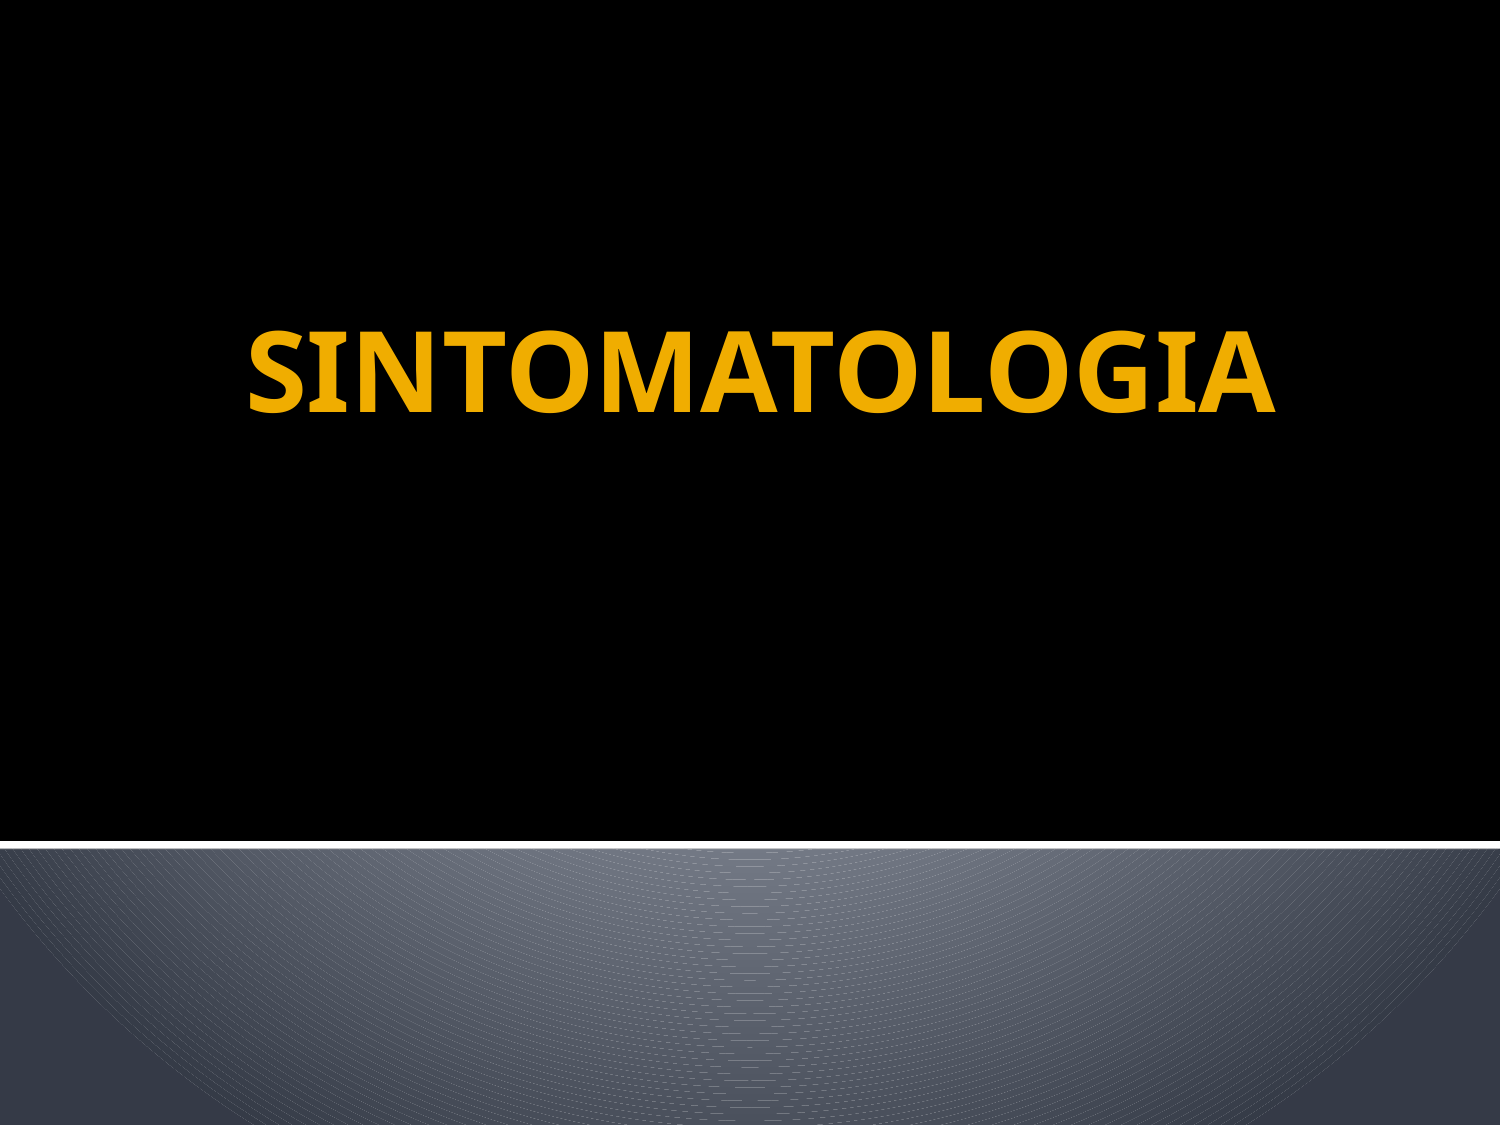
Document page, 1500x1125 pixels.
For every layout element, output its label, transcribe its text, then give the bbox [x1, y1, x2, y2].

title SINTOMATOLOGIA [76, 299, 1438, 825]
